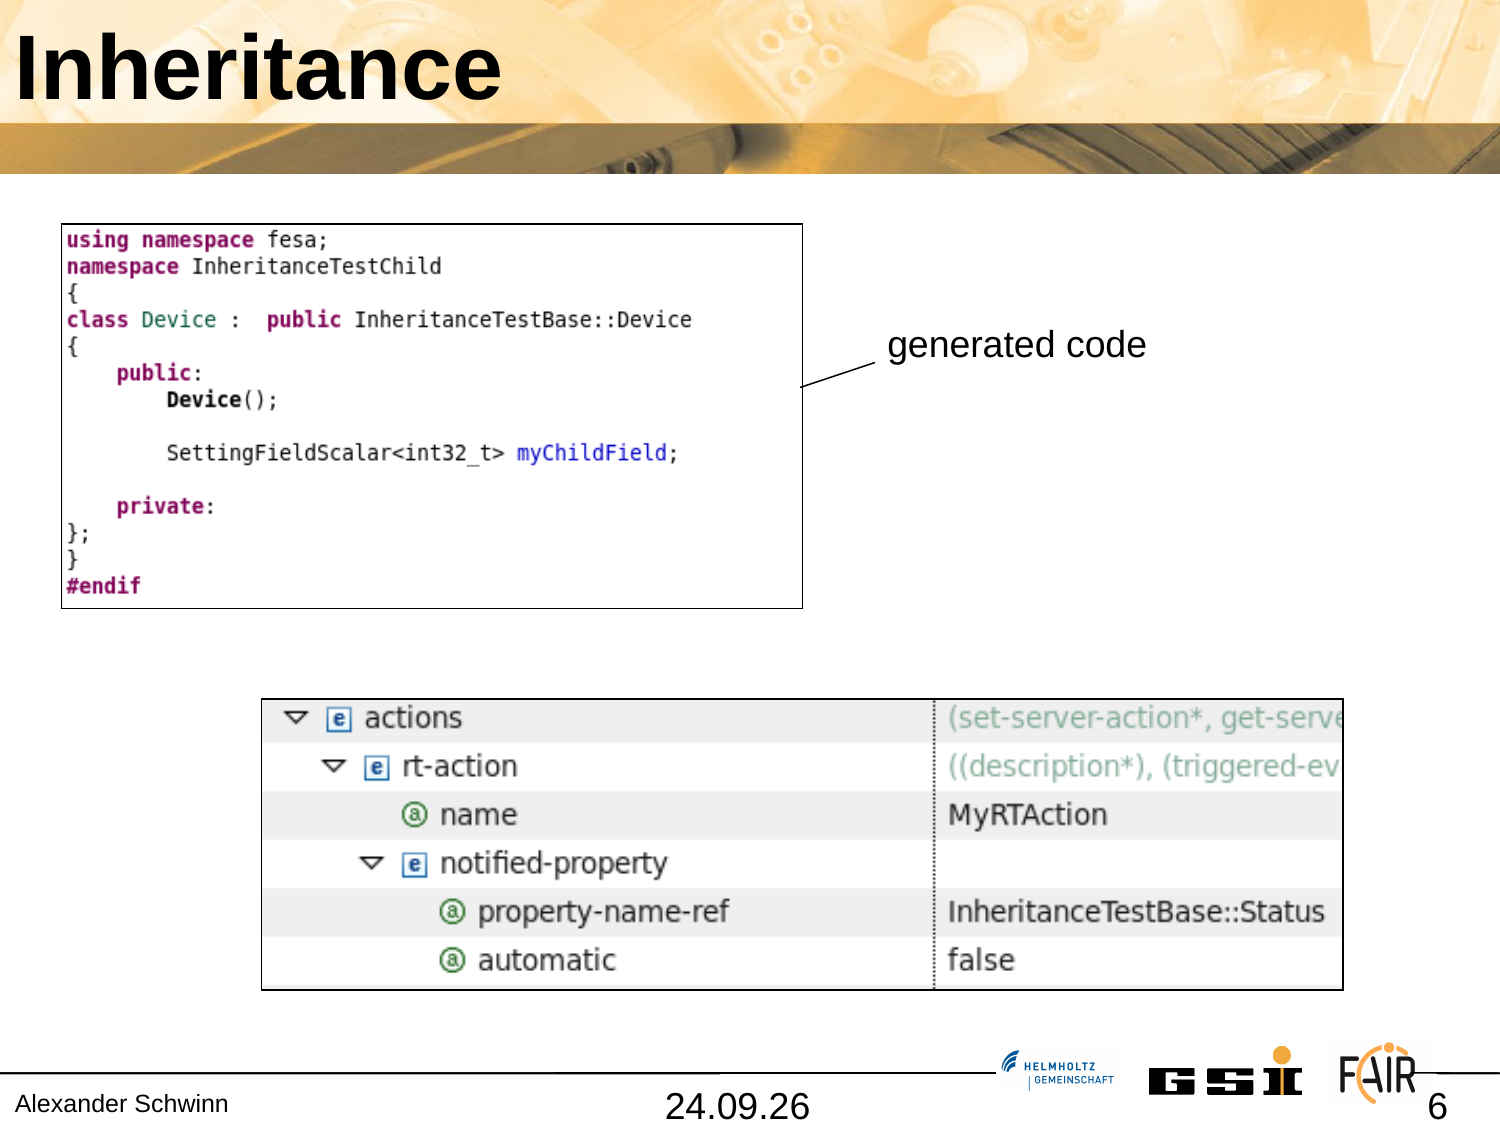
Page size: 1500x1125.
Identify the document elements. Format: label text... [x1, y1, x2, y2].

picture [0, 126, 1500, 175]
picture [1432, 1096, 1439, 1105]
title Inheritance [0, 0, 1500, 126]
picture [1149, 1046, 1302, 1095]
picture [996, 1046, 1121, 1095]
picture [262, 699, 1343, 990]
picture [62, 224, 802, 608]
picture [1328, 1034, 1439, 1106]
text_box generated code [872, 312, 1162, 373]
